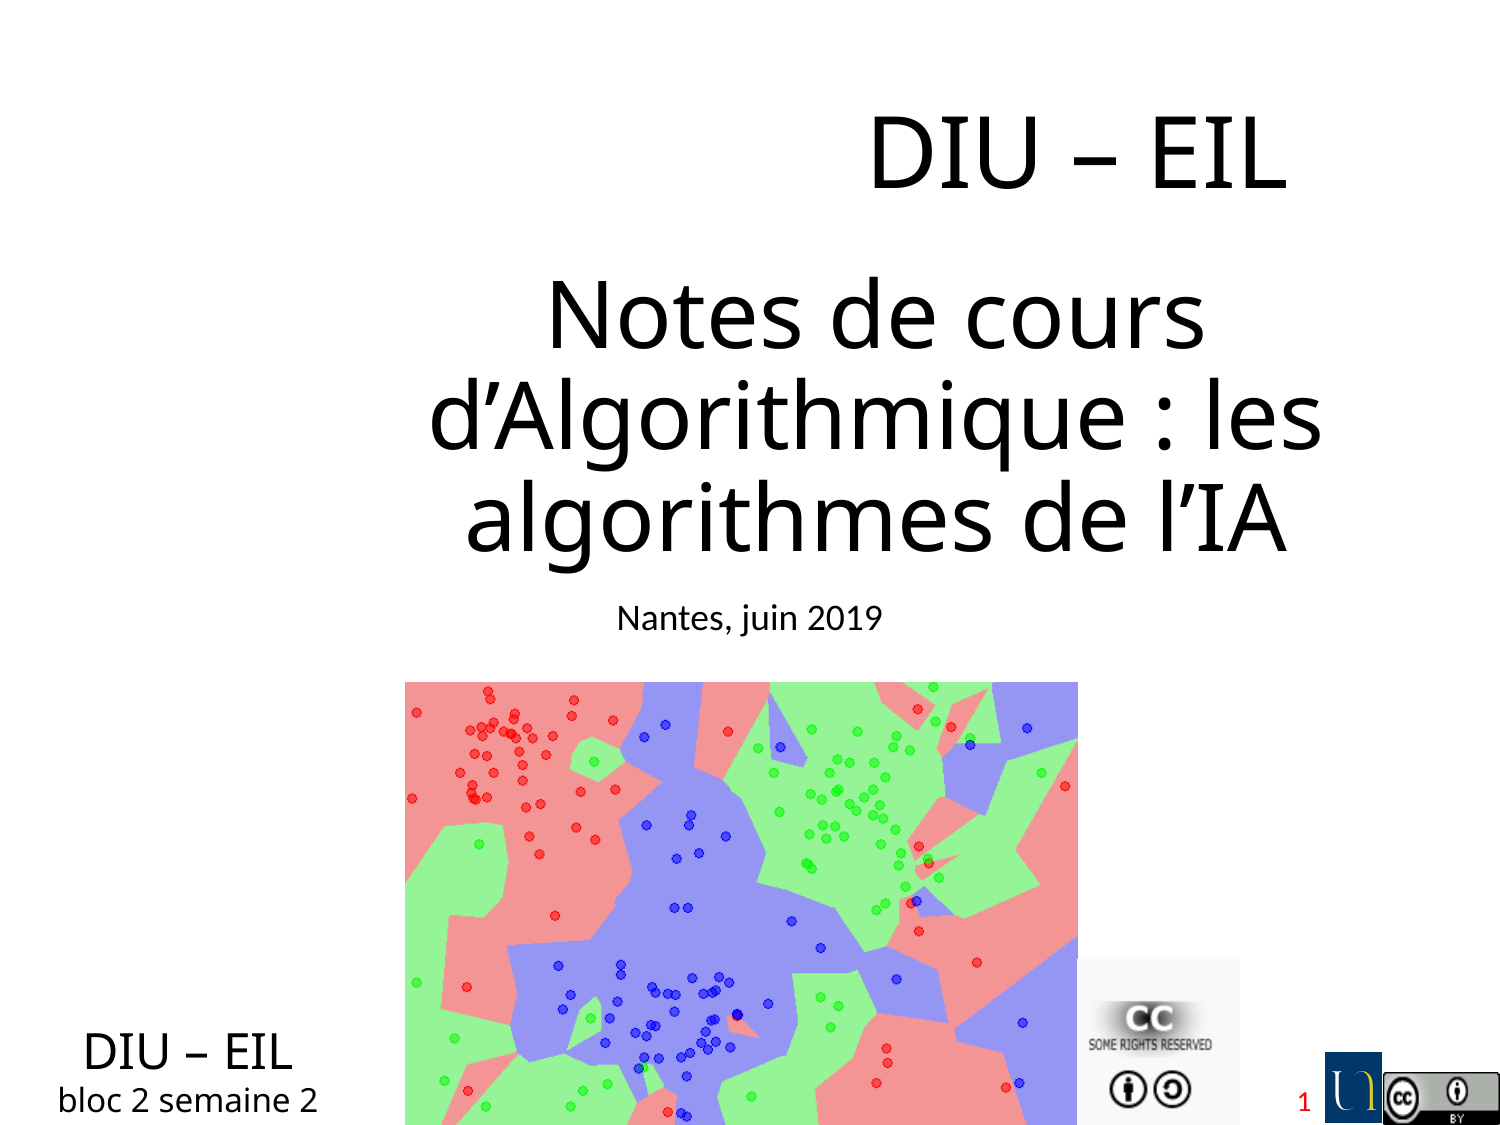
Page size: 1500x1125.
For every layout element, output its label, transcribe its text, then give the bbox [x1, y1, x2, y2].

title Notes de cours d’Algorithmique : les algorithmes de l’IA [313, 187, 1439, 579]
text_box DIU – EIL [850, 81, 1304, 216]
picture [405, 682, 1240, 1125]
picture [1325, 1052, 1382, 1123]
picture [1383, 1072, 1500, 1125]
subtitle Nantes, juin 2019 [187, 590, 1313, 863]
slide_number <numéro> [1240, 1070, 1327, 1125]
